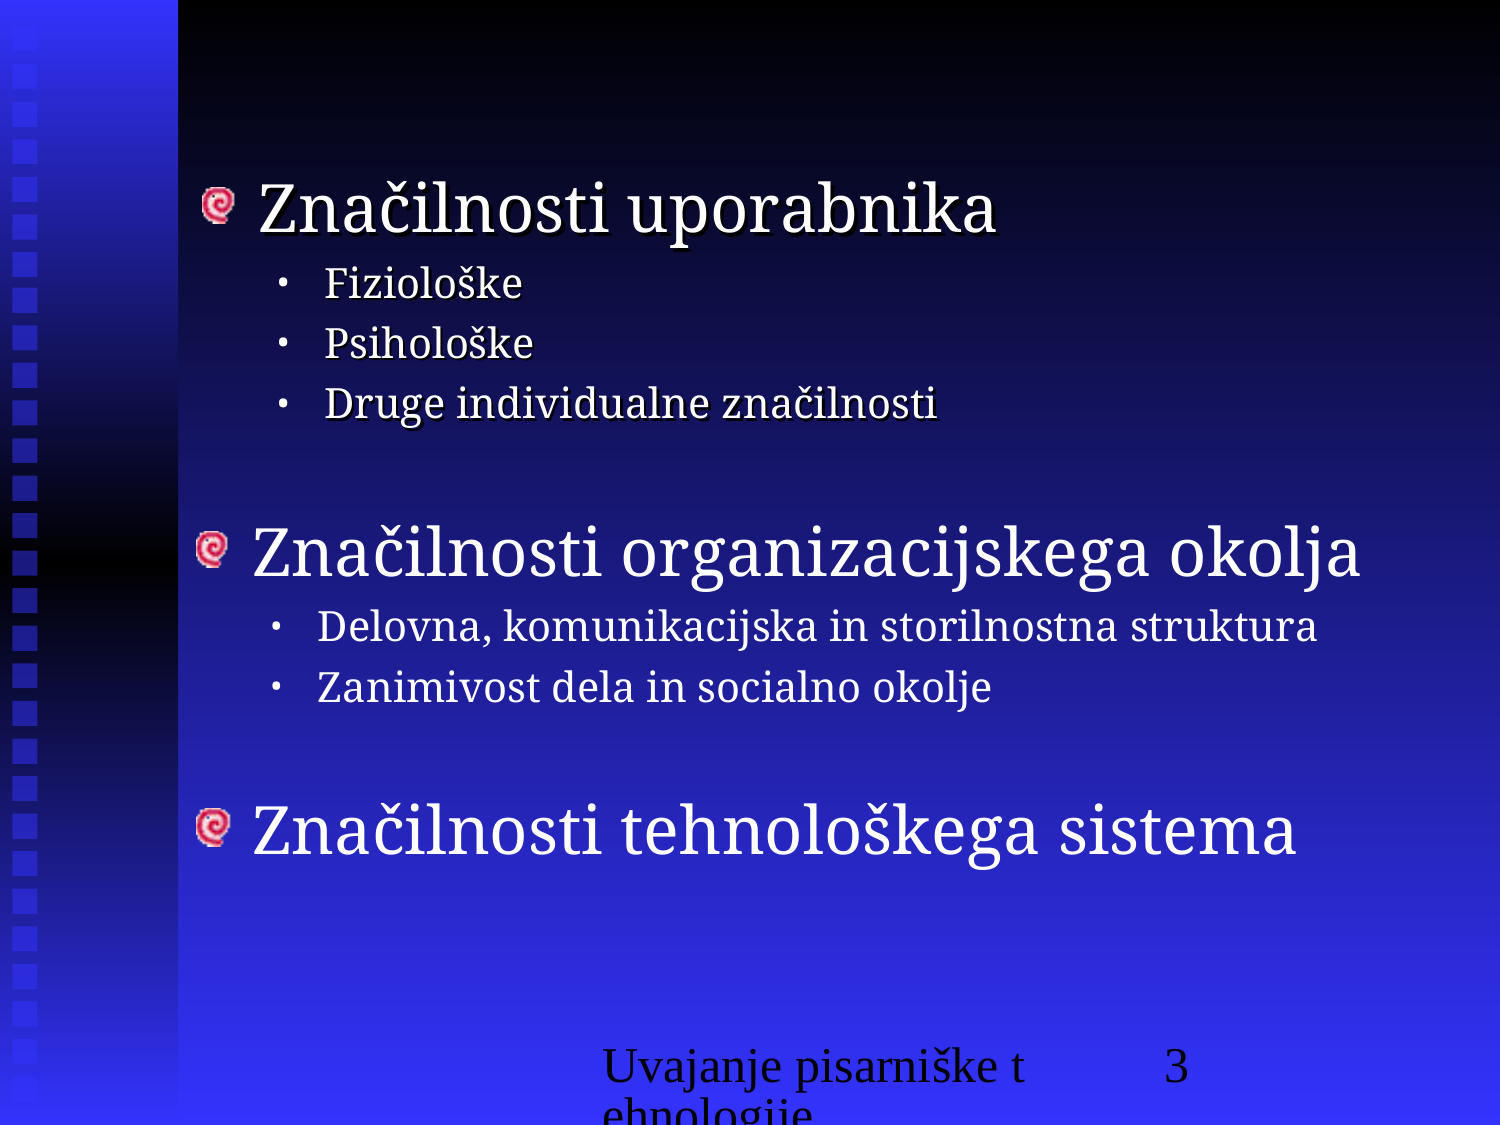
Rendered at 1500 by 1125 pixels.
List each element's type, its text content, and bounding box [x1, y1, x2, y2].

text_box Značilnosti organizacijskega okolja Delovna, komunikacijska in storilnostna struktura Zanimivost dela in socialno okolje Značilnosti tehnološkega sistema [181, 502, 1457, 878]
list Značilnosti uporabnika Fiziološke Psihološke Druge individualne značilnosti [187, 158, 1421, 496]
picture [196, 531, 230, 568]
picture [196, 808, 233, 847]
